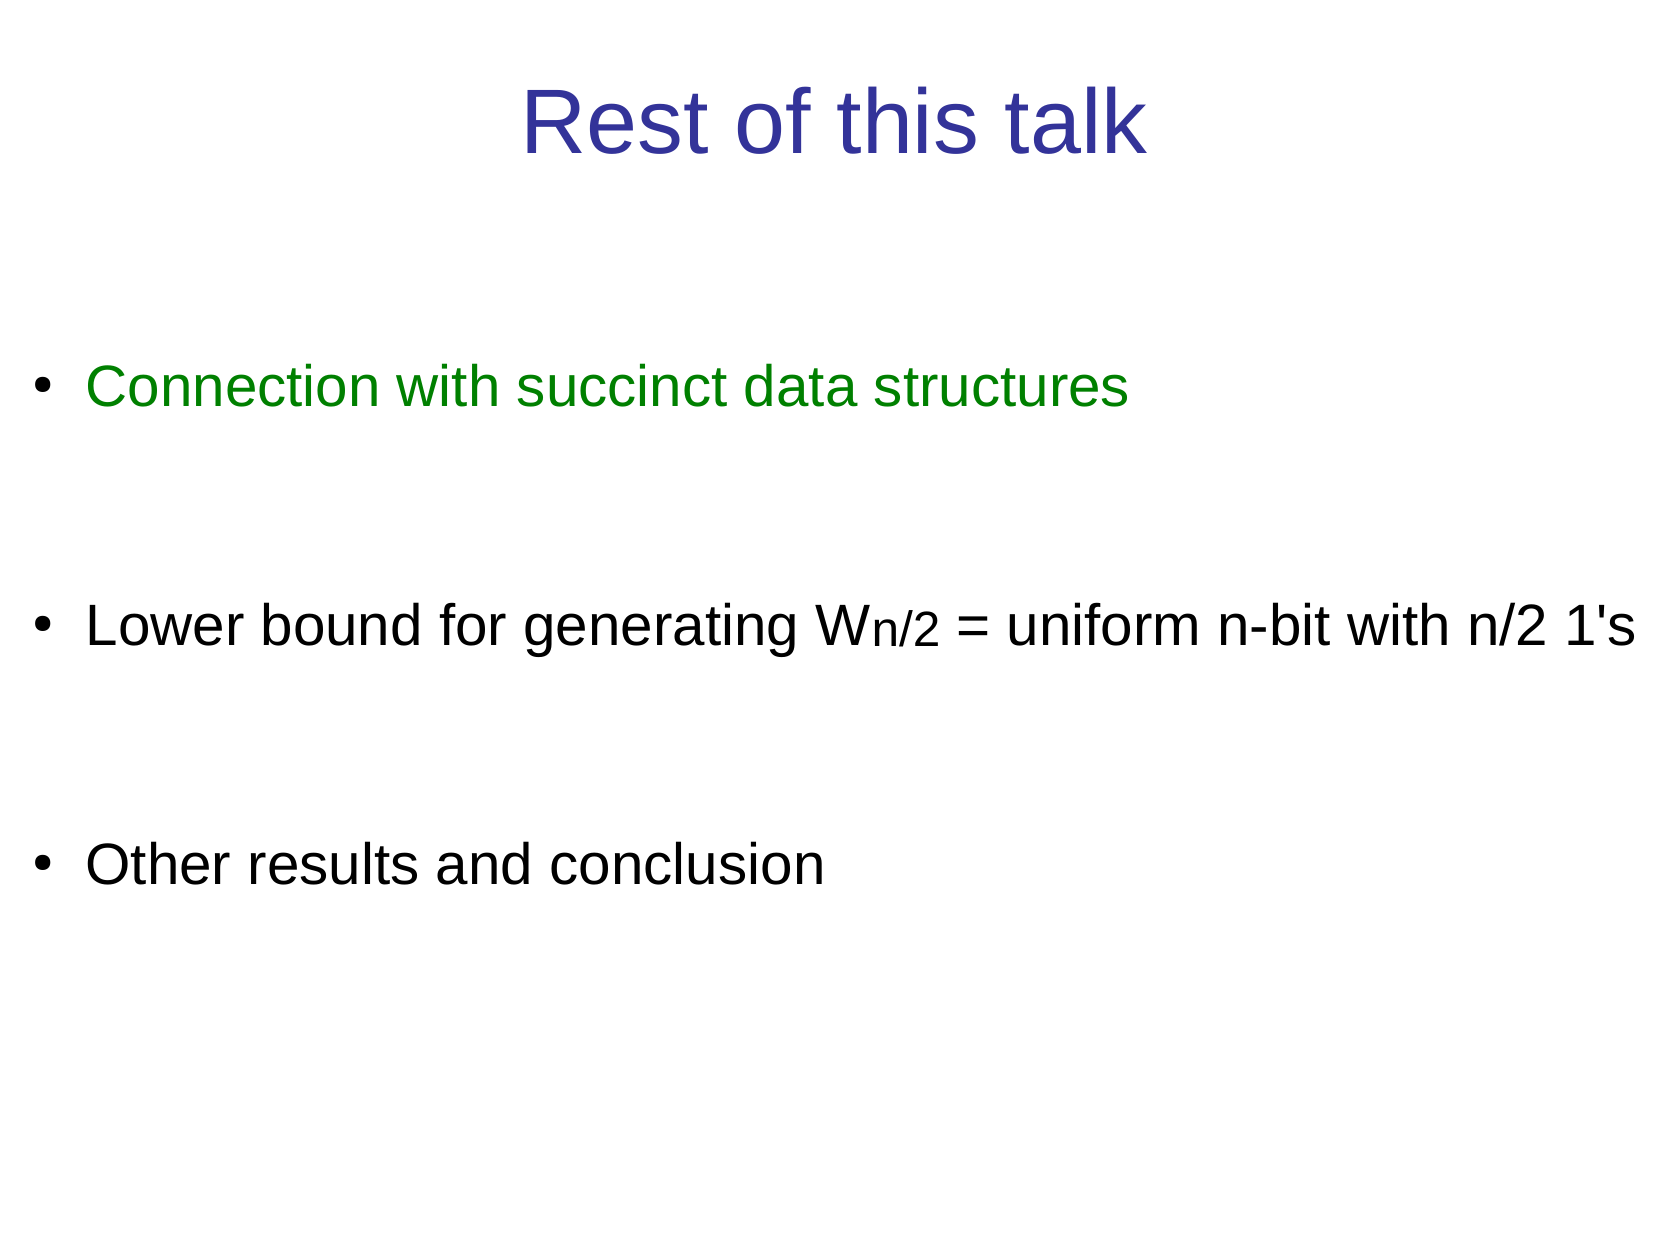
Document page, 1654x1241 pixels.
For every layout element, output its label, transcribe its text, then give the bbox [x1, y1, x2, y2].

list Connection with succinct data structures Lower bound for generating Wn/2 = uniform n-bit with n/2 1's Other results and conclusion [0, 187, 1654, 1241]
title Rest of this talk [131, 18, 1538, 226]
